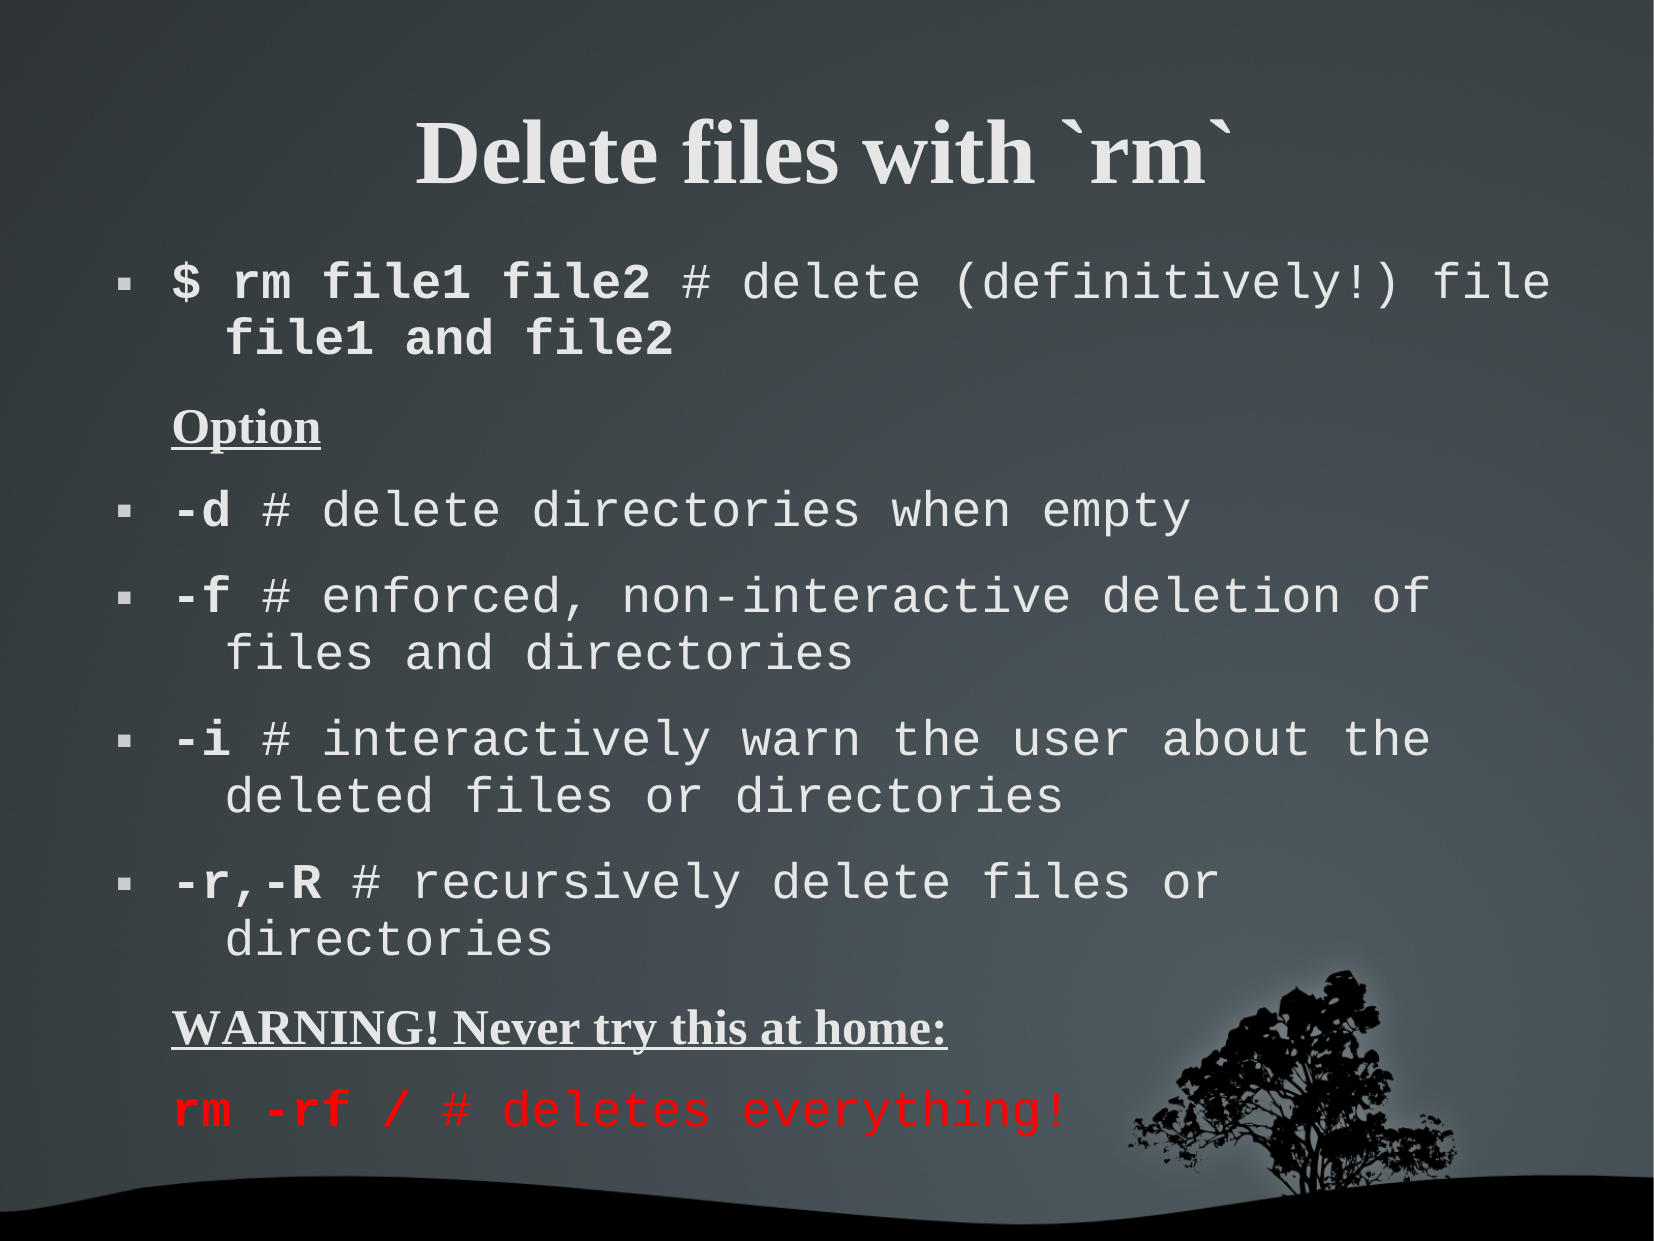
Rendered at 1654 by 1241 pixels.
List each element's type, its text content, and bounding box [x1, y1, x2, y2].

title Delete files with `rm` [82, 49, 1571, 256]
list $ rm file1 file2 # delete (definitively!) file file1 and file2 Option -d # delete directories when empty -f # enforced, non-interactive deletion of files and directories -i # interactively warn the user about the deleted files or directories -r,-R # recursively delete files or directories WARNING! Never try this at home: rm -rf / # deletes everything! [82, 256, 1571, 1231]
picture [0, 0, 1654, 1241]
